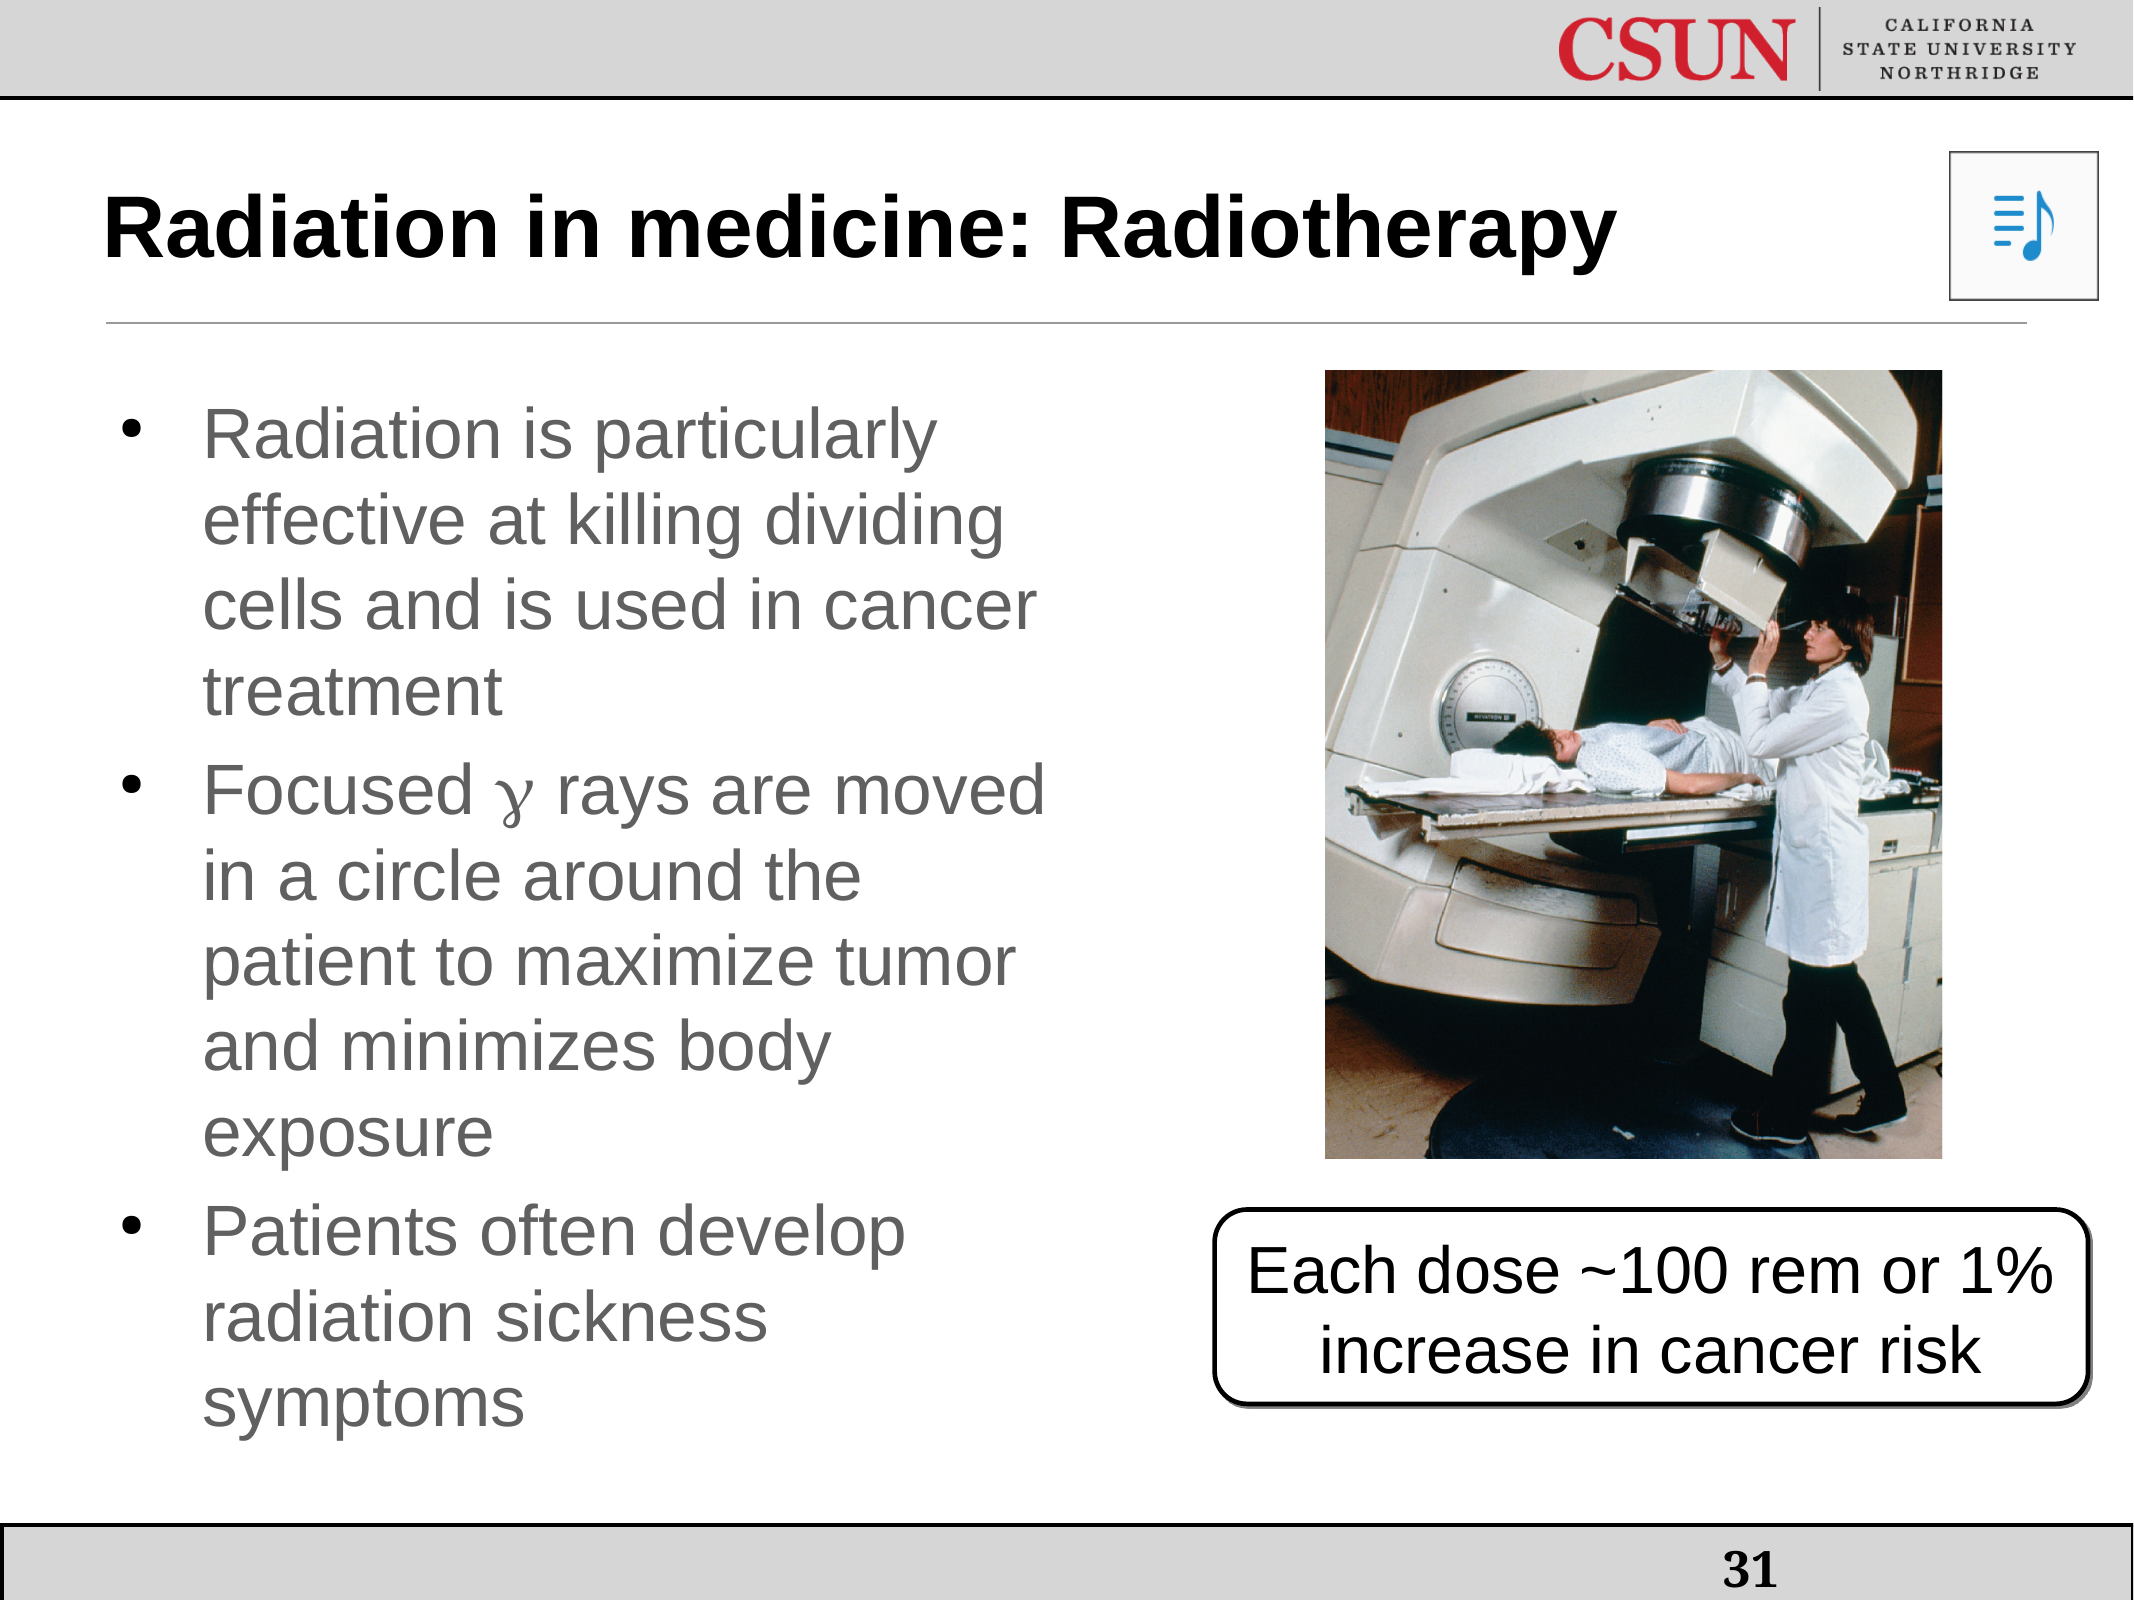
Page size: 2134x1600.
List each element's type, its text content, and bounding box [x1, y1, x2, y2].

text_box [1948, 150, 2100, 302]
text_box Each dose ~100 rem or 1% increase in cancer risk [1214, 1209, 2089, 1404]
picture [1559, 7, 2076, 91]
picture [1318, 363, 1949, 1159]
list Radiation is particularly effective at killing dividing cells and is used in cancer treatment Focused  rays are moved in a circle around the patient to maximize tumor and minimizes body exposure Patients often develop radiation sickness symptoms [110, 379, 1094, 1457]
title Radiation in medicine: Radiotherapy [93, 104, 2040, 284]
